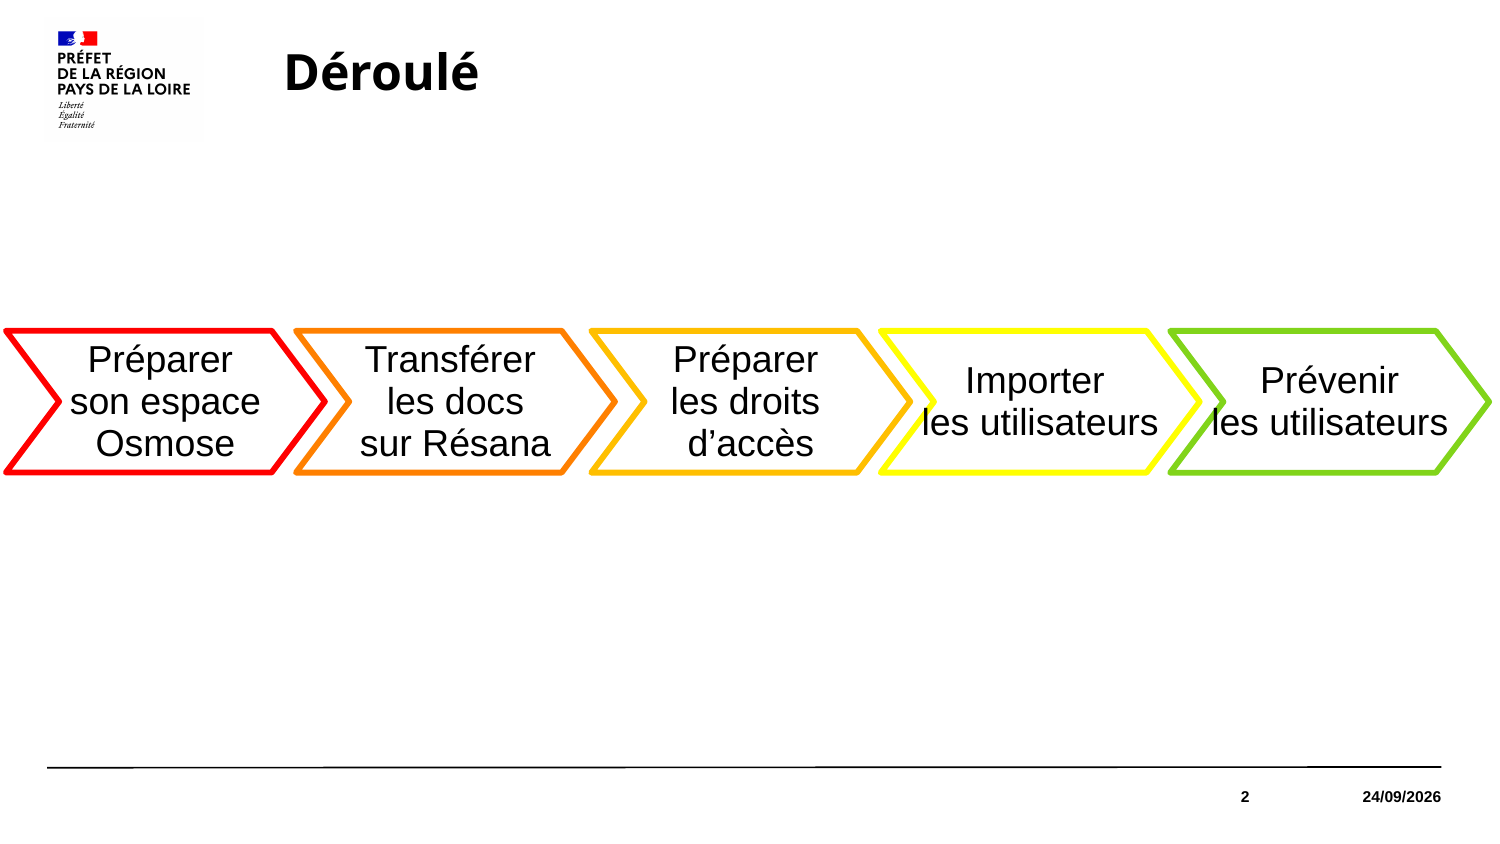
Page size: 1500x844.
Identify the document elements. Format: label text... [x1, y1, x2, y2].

picture [44, 17, 204, 142]
title Déroulé [283, 47, 1347, 166]
text_box Transférer les docs sur Résana [295, 330, 615, 473]
text_box Importer les utilisateurs [880, 330, 1200, 473]
text_box Prévenir les utilisateurs [1170, 330, 1490, 473]
text_box Préparer les droits d’accès [591, 330, 911, 473]
text_box Préparer son espace Osmose [5, 330, 325, 473]
